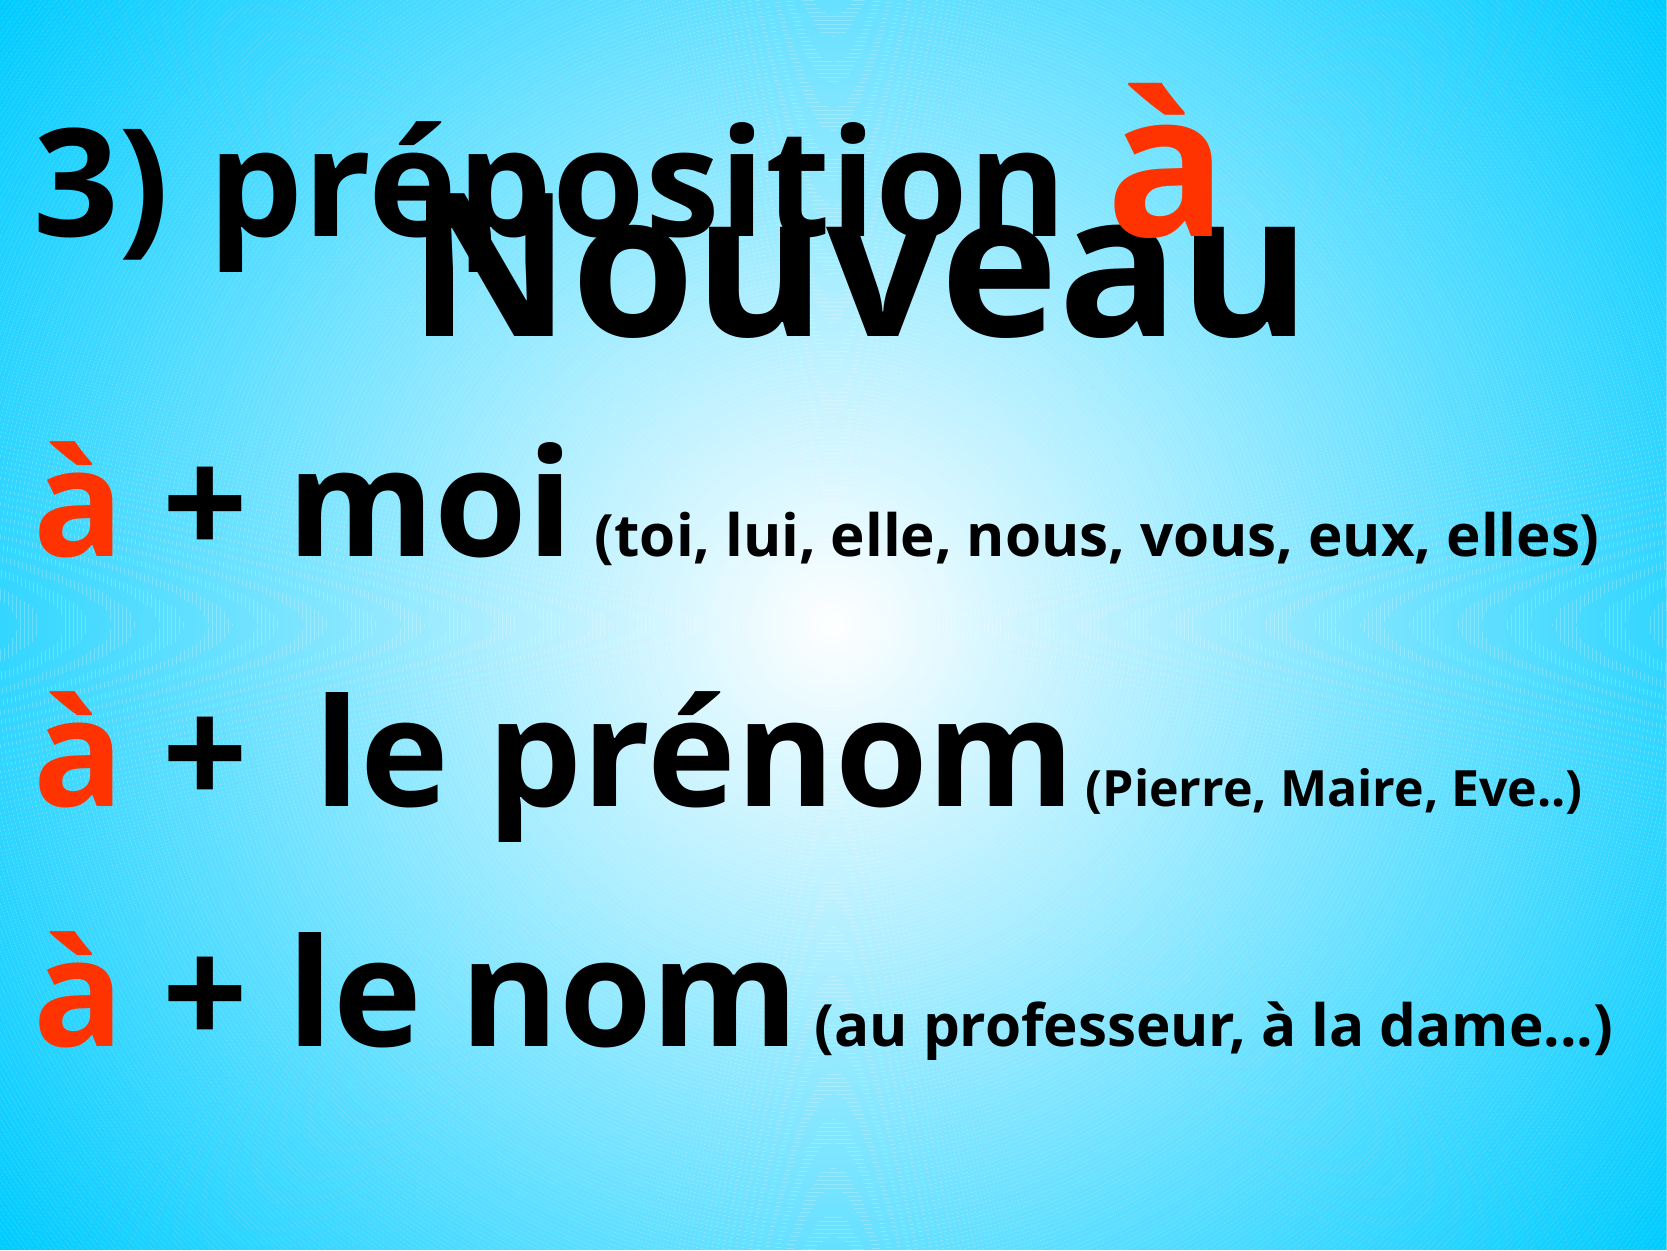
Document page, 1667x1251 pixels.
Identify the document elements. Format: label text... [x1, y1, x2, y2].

text_box 3) préposition à à + moi (toi, lui, elle, nous, vous, eux, elles) à + le prénom (Pierre, Maire, Eve..) à + le nom (au professeur, à la dame...) [18, 28, 1667, 1129]
